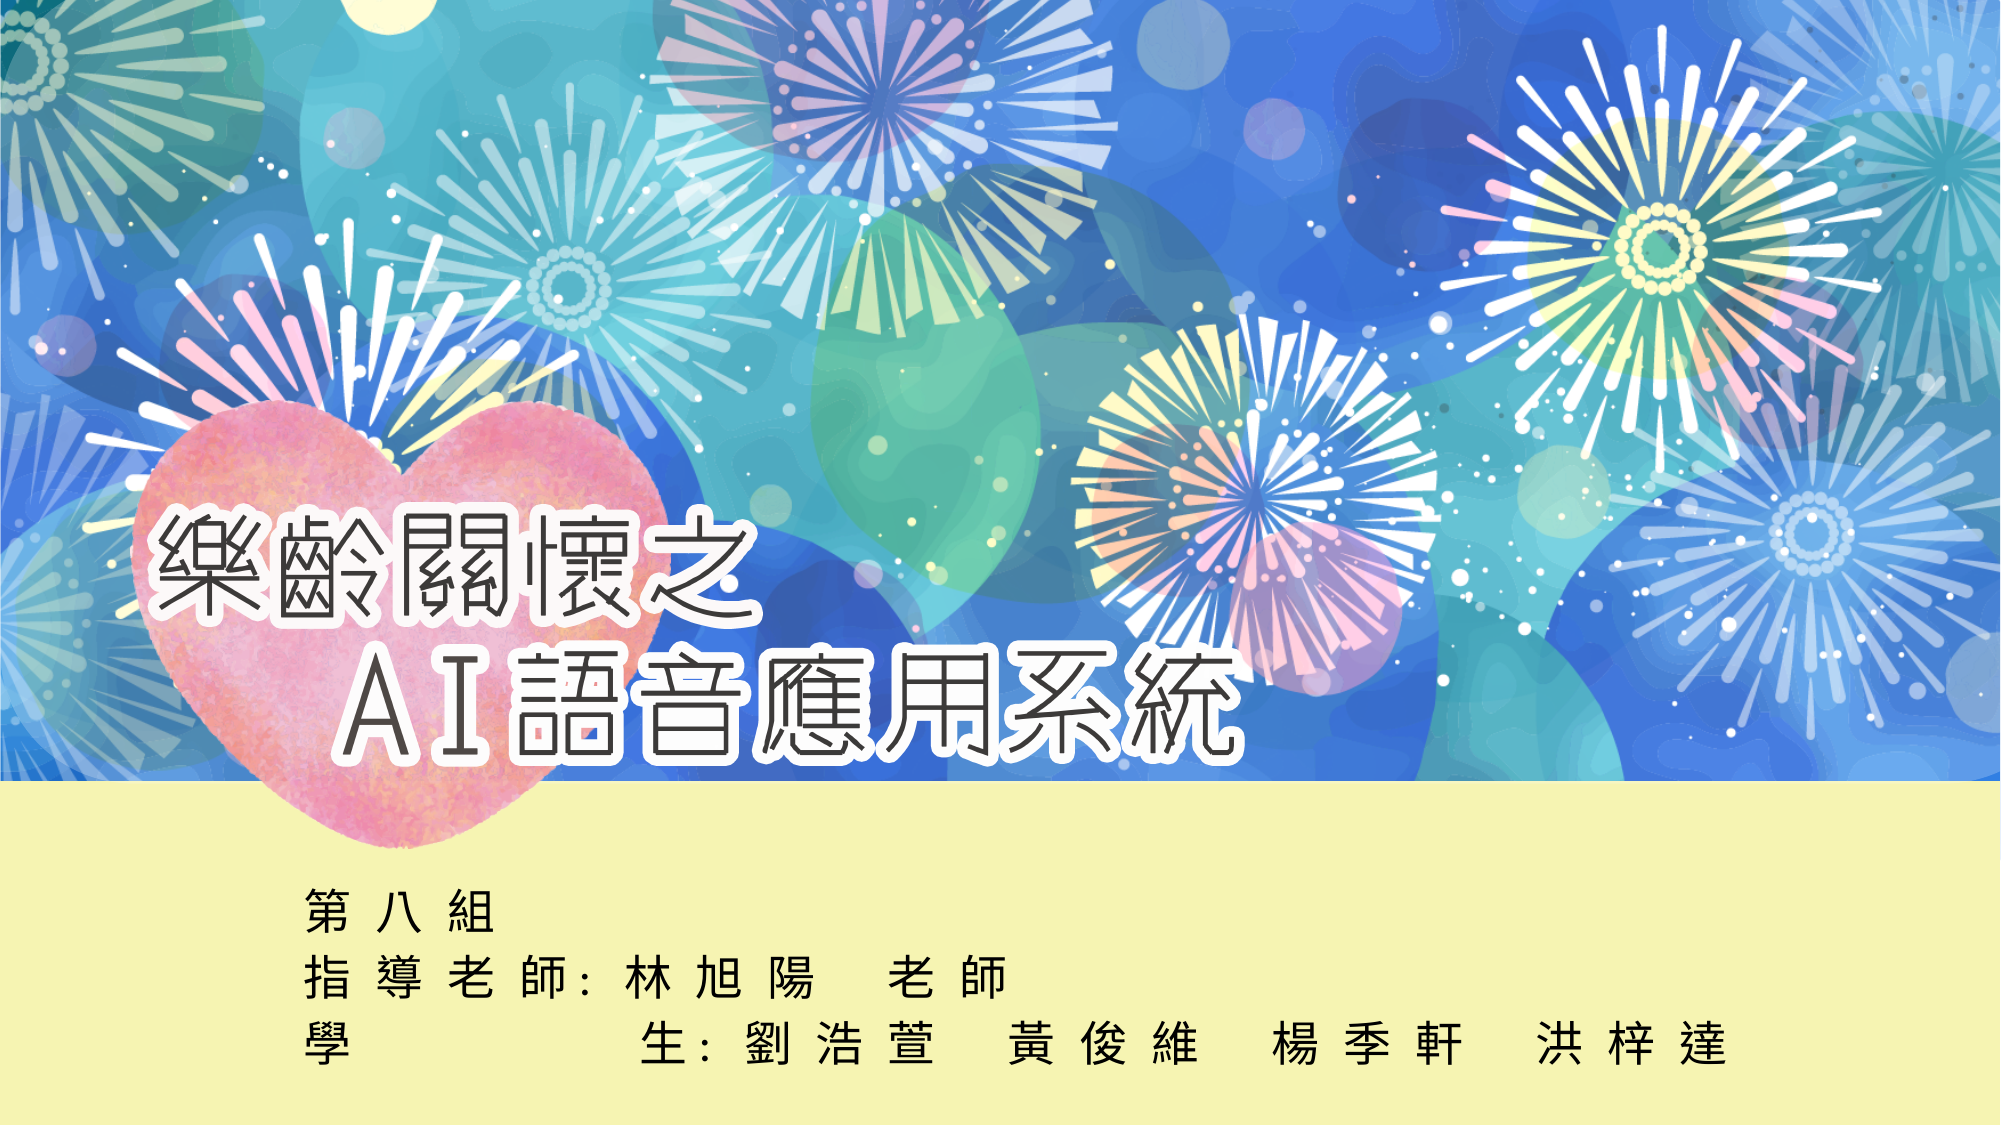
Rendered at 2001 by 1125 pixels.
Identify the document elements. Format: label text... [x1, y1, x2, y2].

subtitle 第 八 組 指 導 老 師: 林 旭 陽 老 師 學 生: 劉 浩 萱 黃 俊 維 楊 季 軒 洪 梓 達 [288, 885, 1789, 1093]
picture [130, 400, 1245, 849]
text_box [0, 0, 2000, 784]
